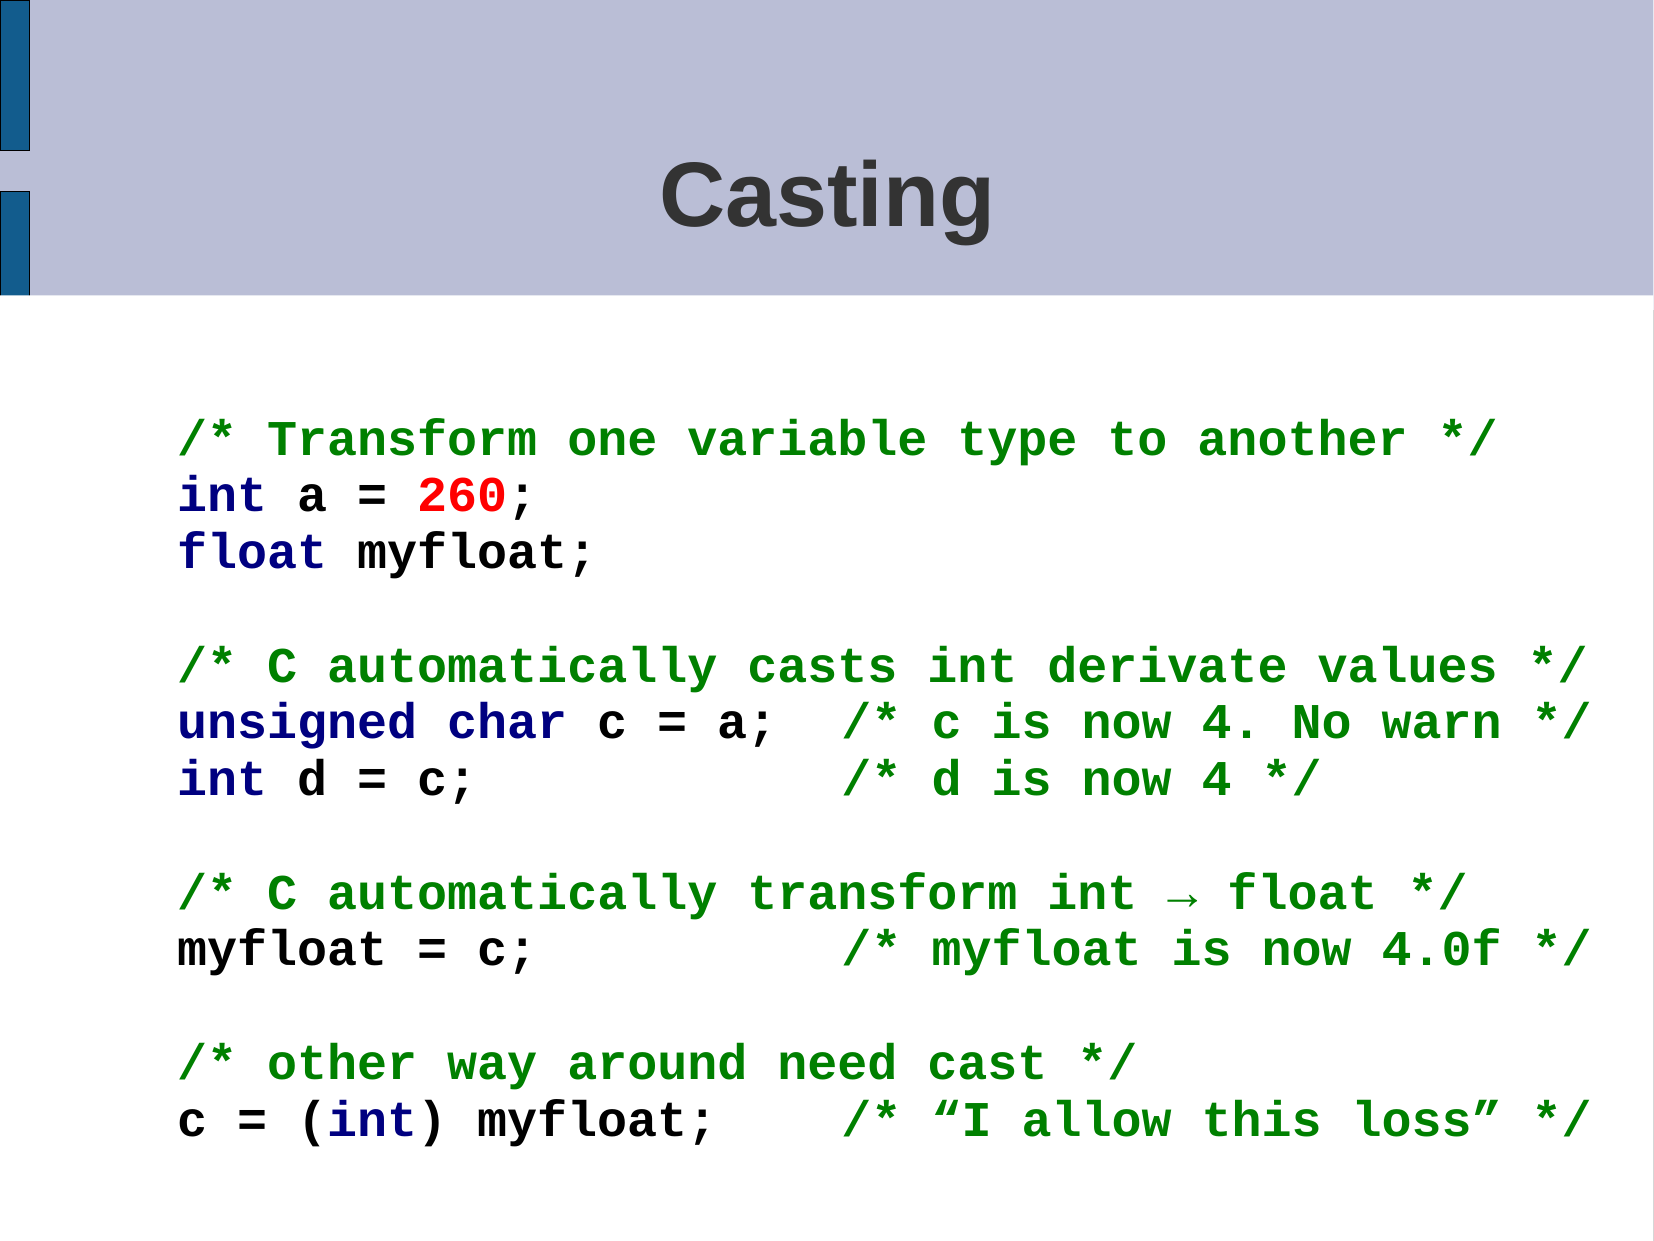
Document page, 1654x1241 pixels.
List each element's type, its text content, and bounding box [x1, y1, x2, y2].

text_box /* Transform one variable type to another */ int a = 260; float myfloat; /* C automatically casts int derivate values */ unsigned char c = a; /* c is now 4. No warn */ int d = c; /* d is now 4 */ /* C automatically transform int → float */ myfloat = c; /* myfloat is now 4.0f */ /* other way around need cast */ c = (int) myfloat; /* “I allow this loss” */ [0, 295, 1654, 1241]
title Casting [121, 91, 1534, 295]
